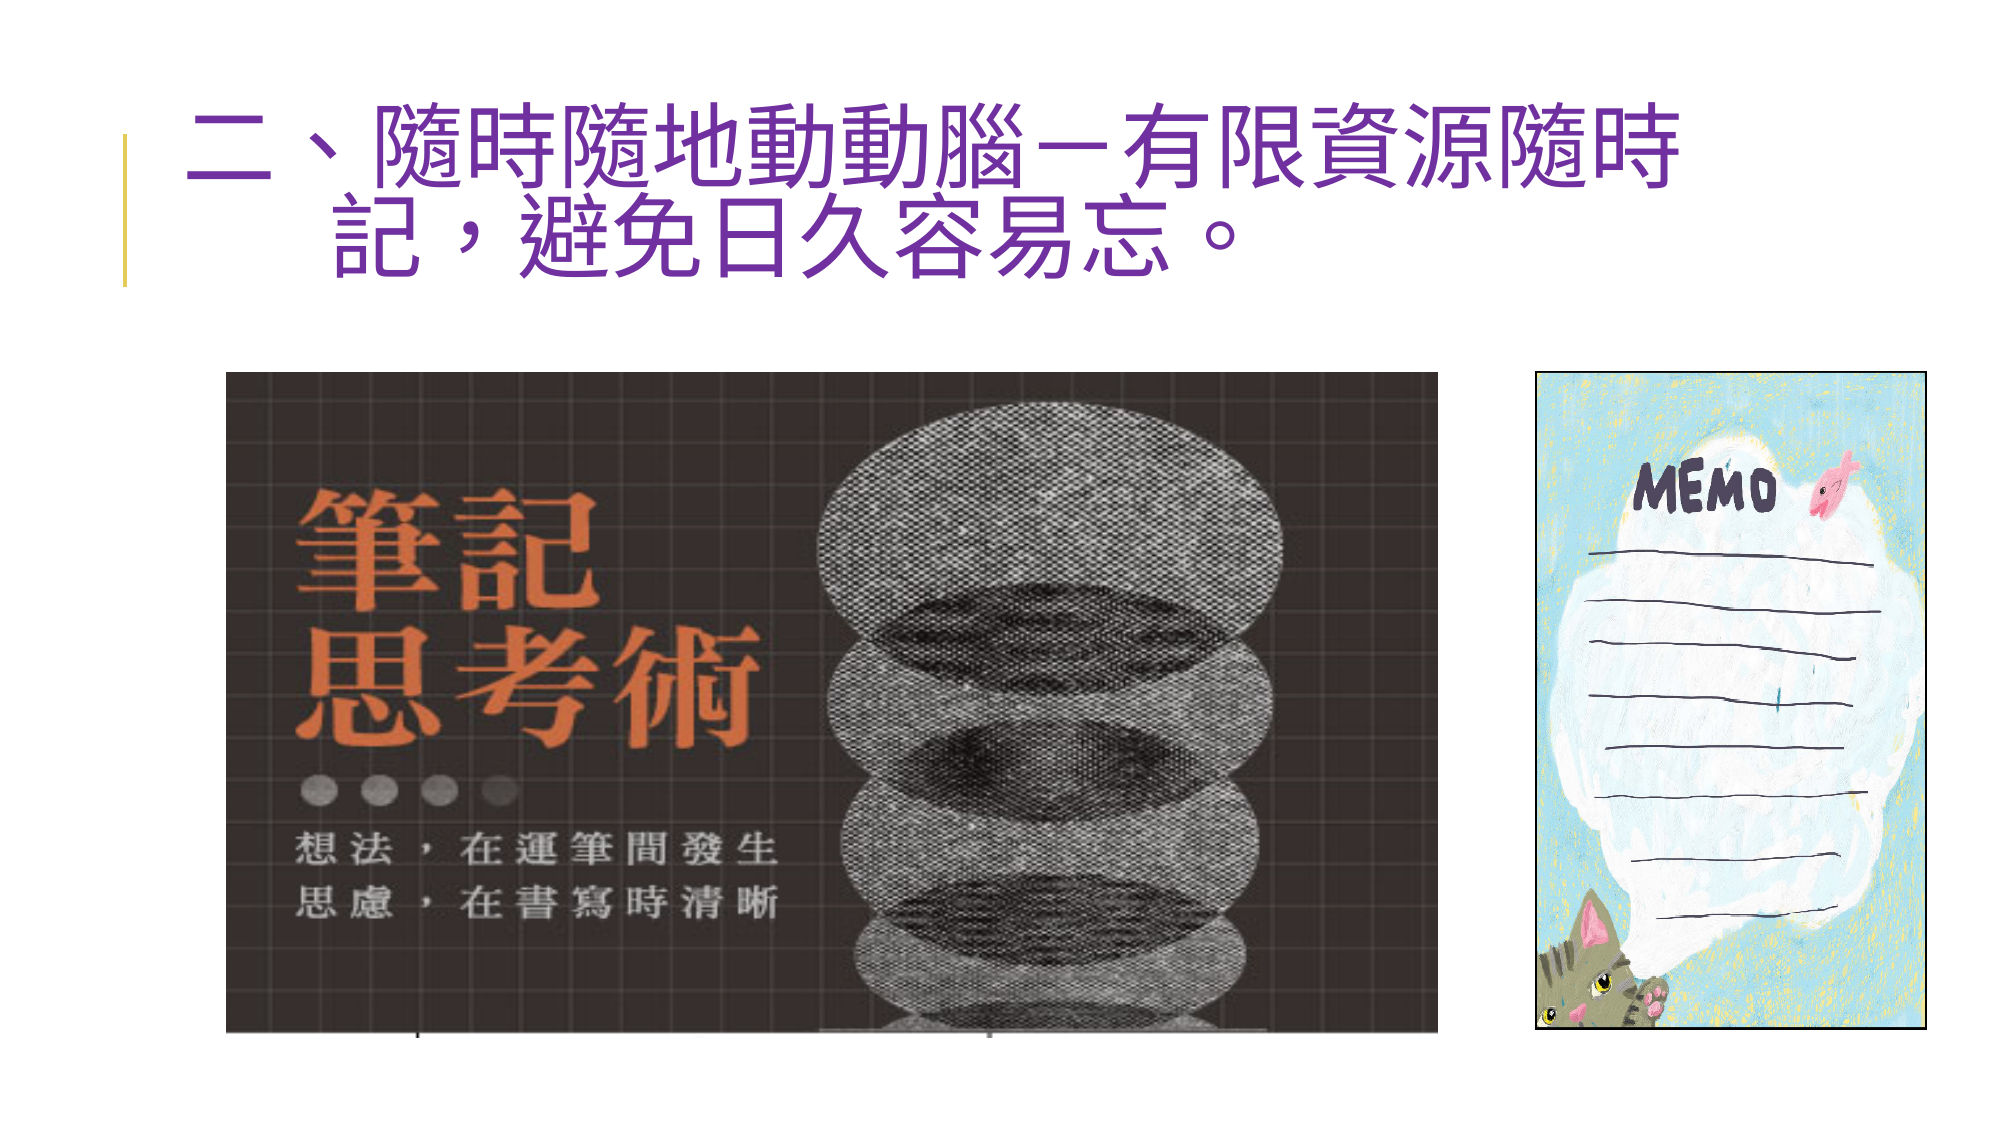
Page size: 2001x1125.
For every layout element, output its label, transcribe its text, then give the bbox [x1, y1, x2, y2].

picture [226, 372, 1438, 1038]
title 二、隨時隨地動動腦－有限資源隨時 記，避免日久容易忘。 [167, 79, 1763, 342]
picture [1536, 372, 1926, 1029]
